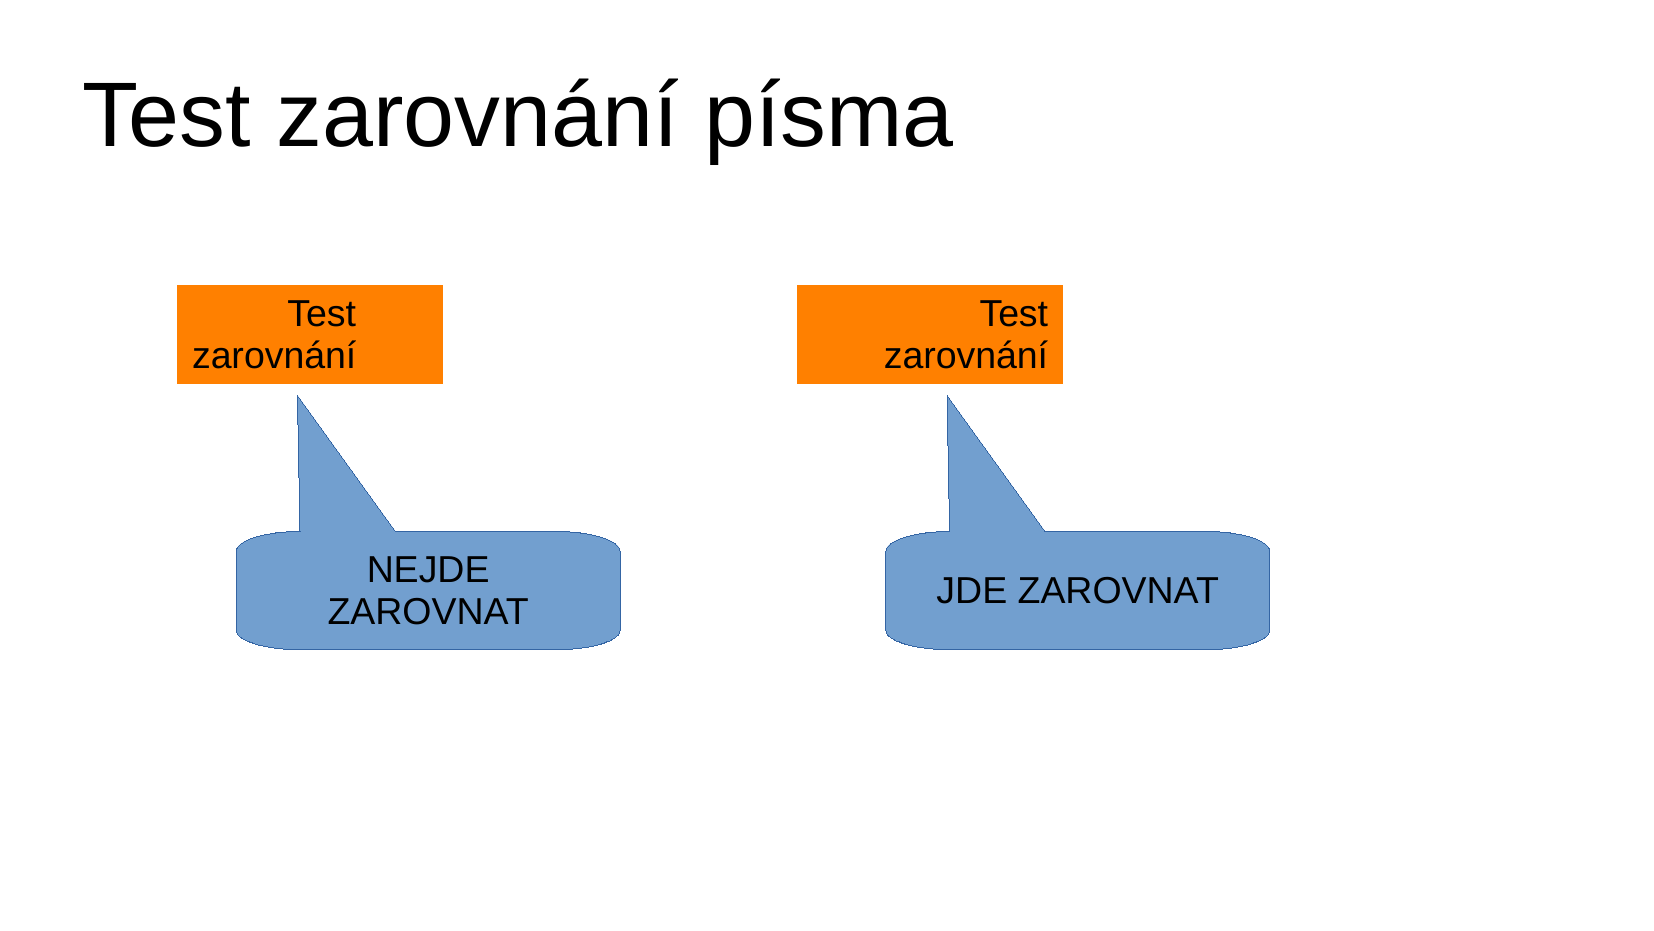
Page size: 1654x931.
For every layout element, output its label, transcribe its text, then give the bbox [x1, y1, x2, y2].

text_box Test zarovnání [177, 285, 443, 384]
text_box Test zarovnání [797, 285, 1063, 384]
text_box JDE ZAROVNAT [885, 395, 1270, 650]
text_box NEJDE ZAROVNAT [236, 395, 621, 650]
title Test zarovnání písma [82, 37, 1571, 193]
